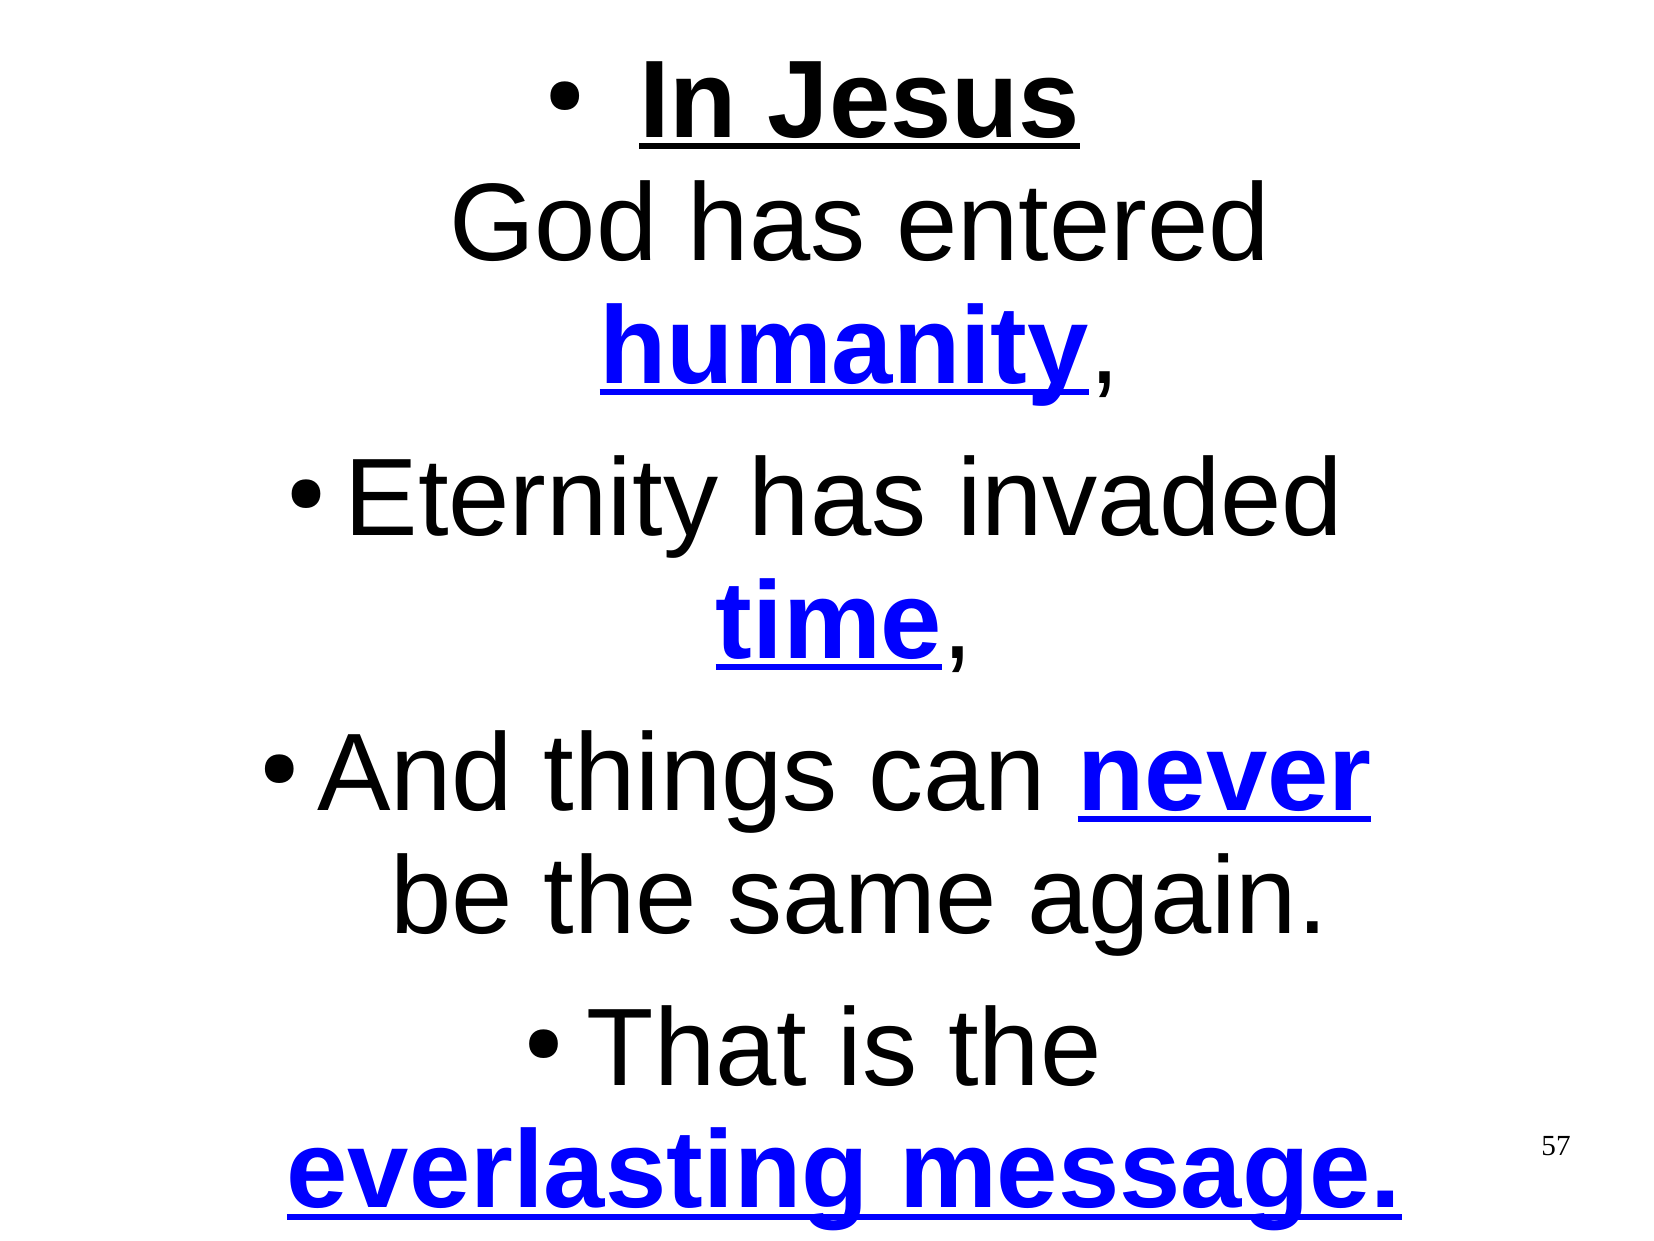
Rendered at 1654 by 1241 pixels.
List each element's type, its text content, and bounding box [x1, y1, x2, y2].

list In Jesus God has entered humanity, Eternity has invaded time, And things can never be the same again. That is the everlasting message. [37, 37, 1613, 1238]
